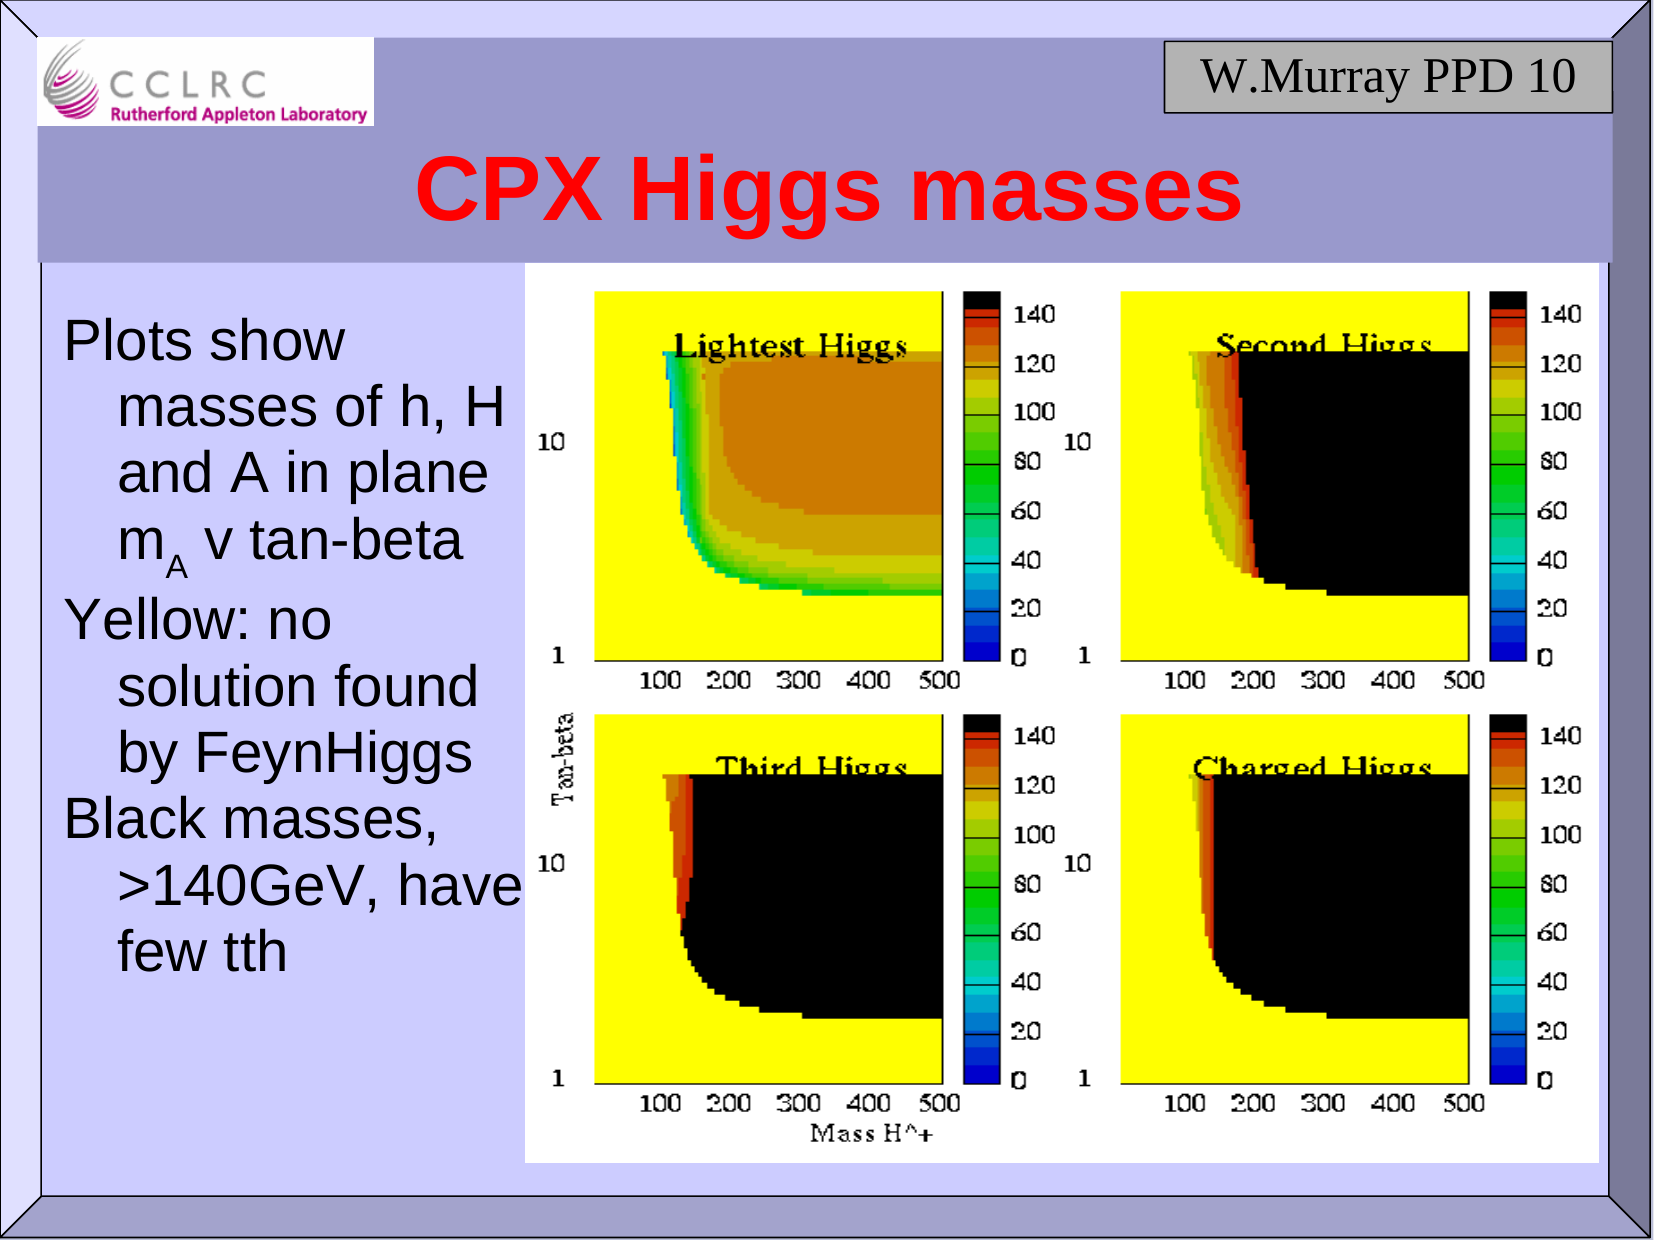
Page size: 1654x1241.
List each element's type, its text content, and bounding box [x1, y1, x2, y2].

title CPX Higgs masses [124, 112, 1537, 263]
list Plots show masses of h, H and A in plane mA v tan-beta Yellow: no solution found by FeynHiggs Black masses, >140GeV, have few tth [46, 306, 525, 1088]
picture [525, 263, 1599, 1163]
picture [37, 37, 374, 126]
